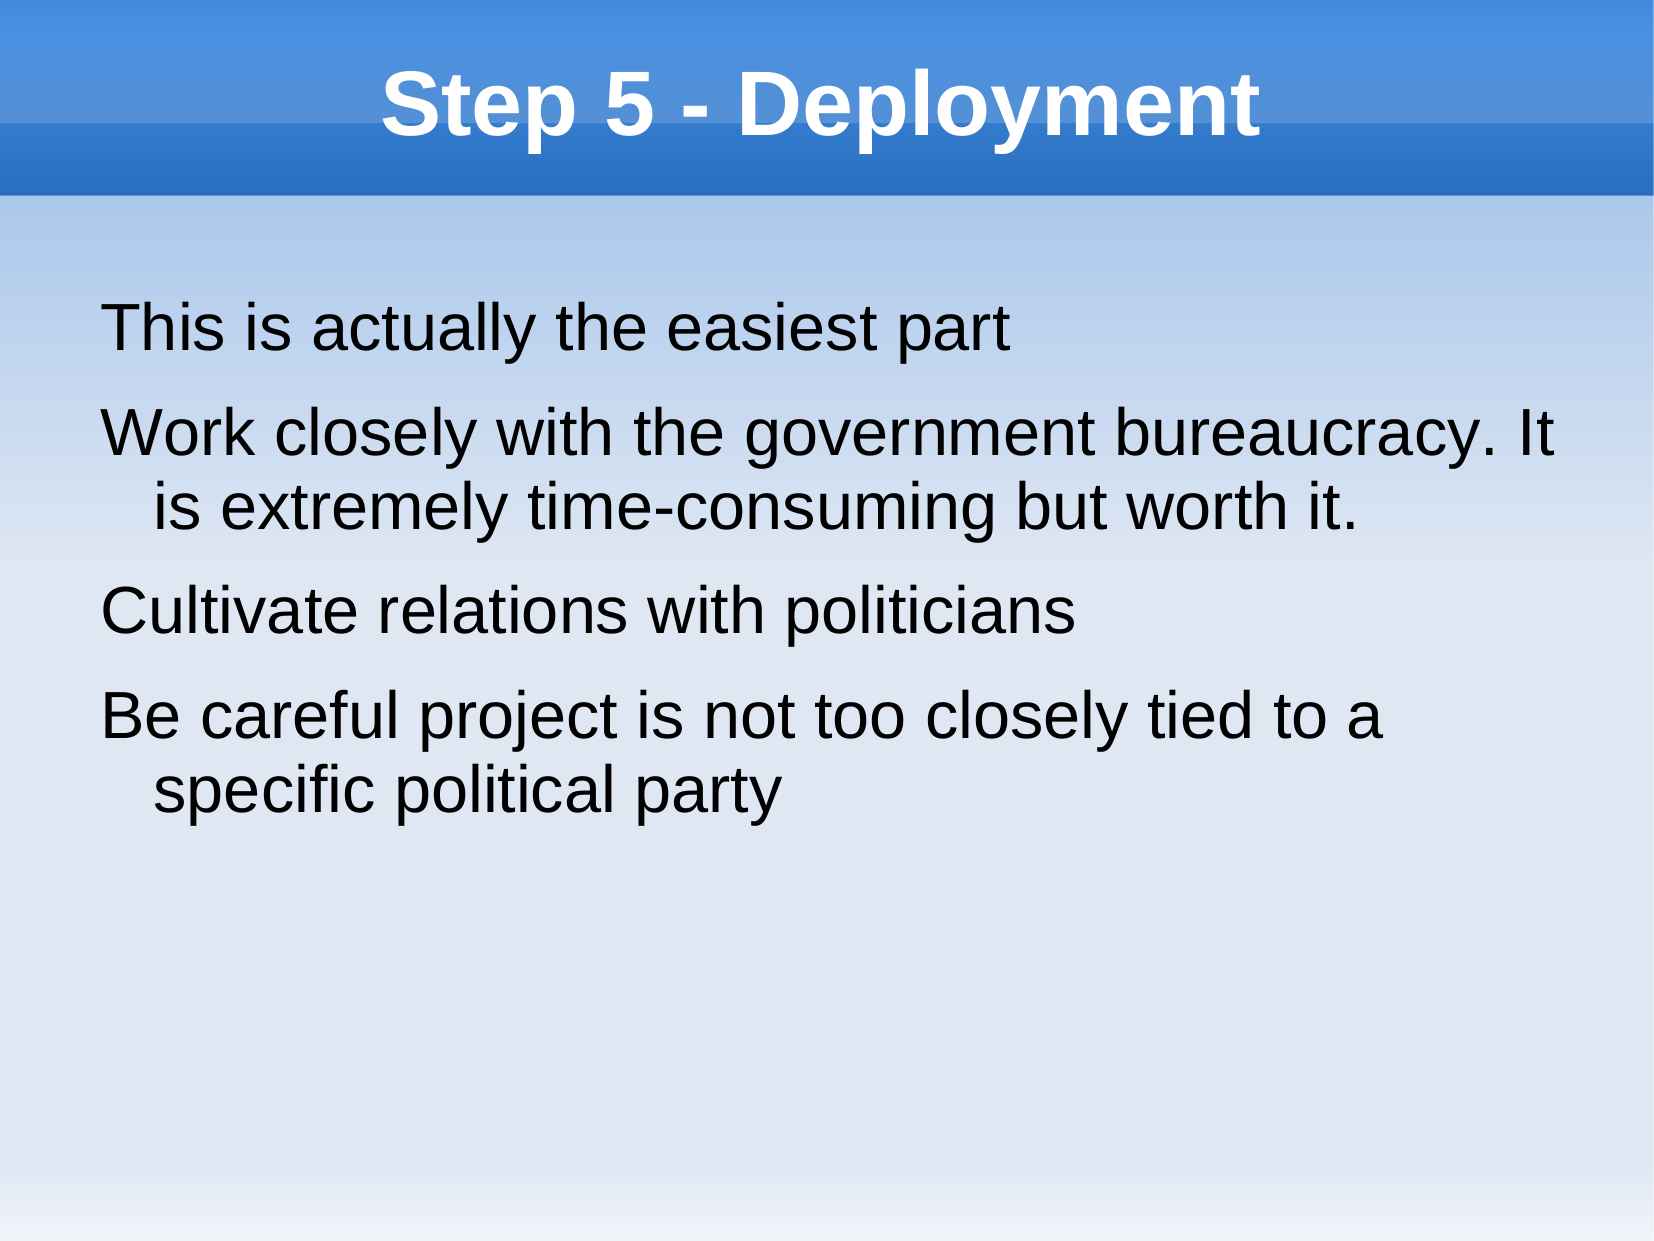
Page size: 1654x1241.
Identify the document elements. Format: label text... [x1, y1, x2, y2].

list This is actually the easiest part Work closely with the government bureaucracy. It is extremely time-consuming but worth it. Cultivate relations with politicians Be careful project is not too closely tied to a specific political party [82, 290, 1571, 1094]
picture [0, 0, 1654, 1241]
title Step 5 - Deployment [76, 7, 1565, 200]
